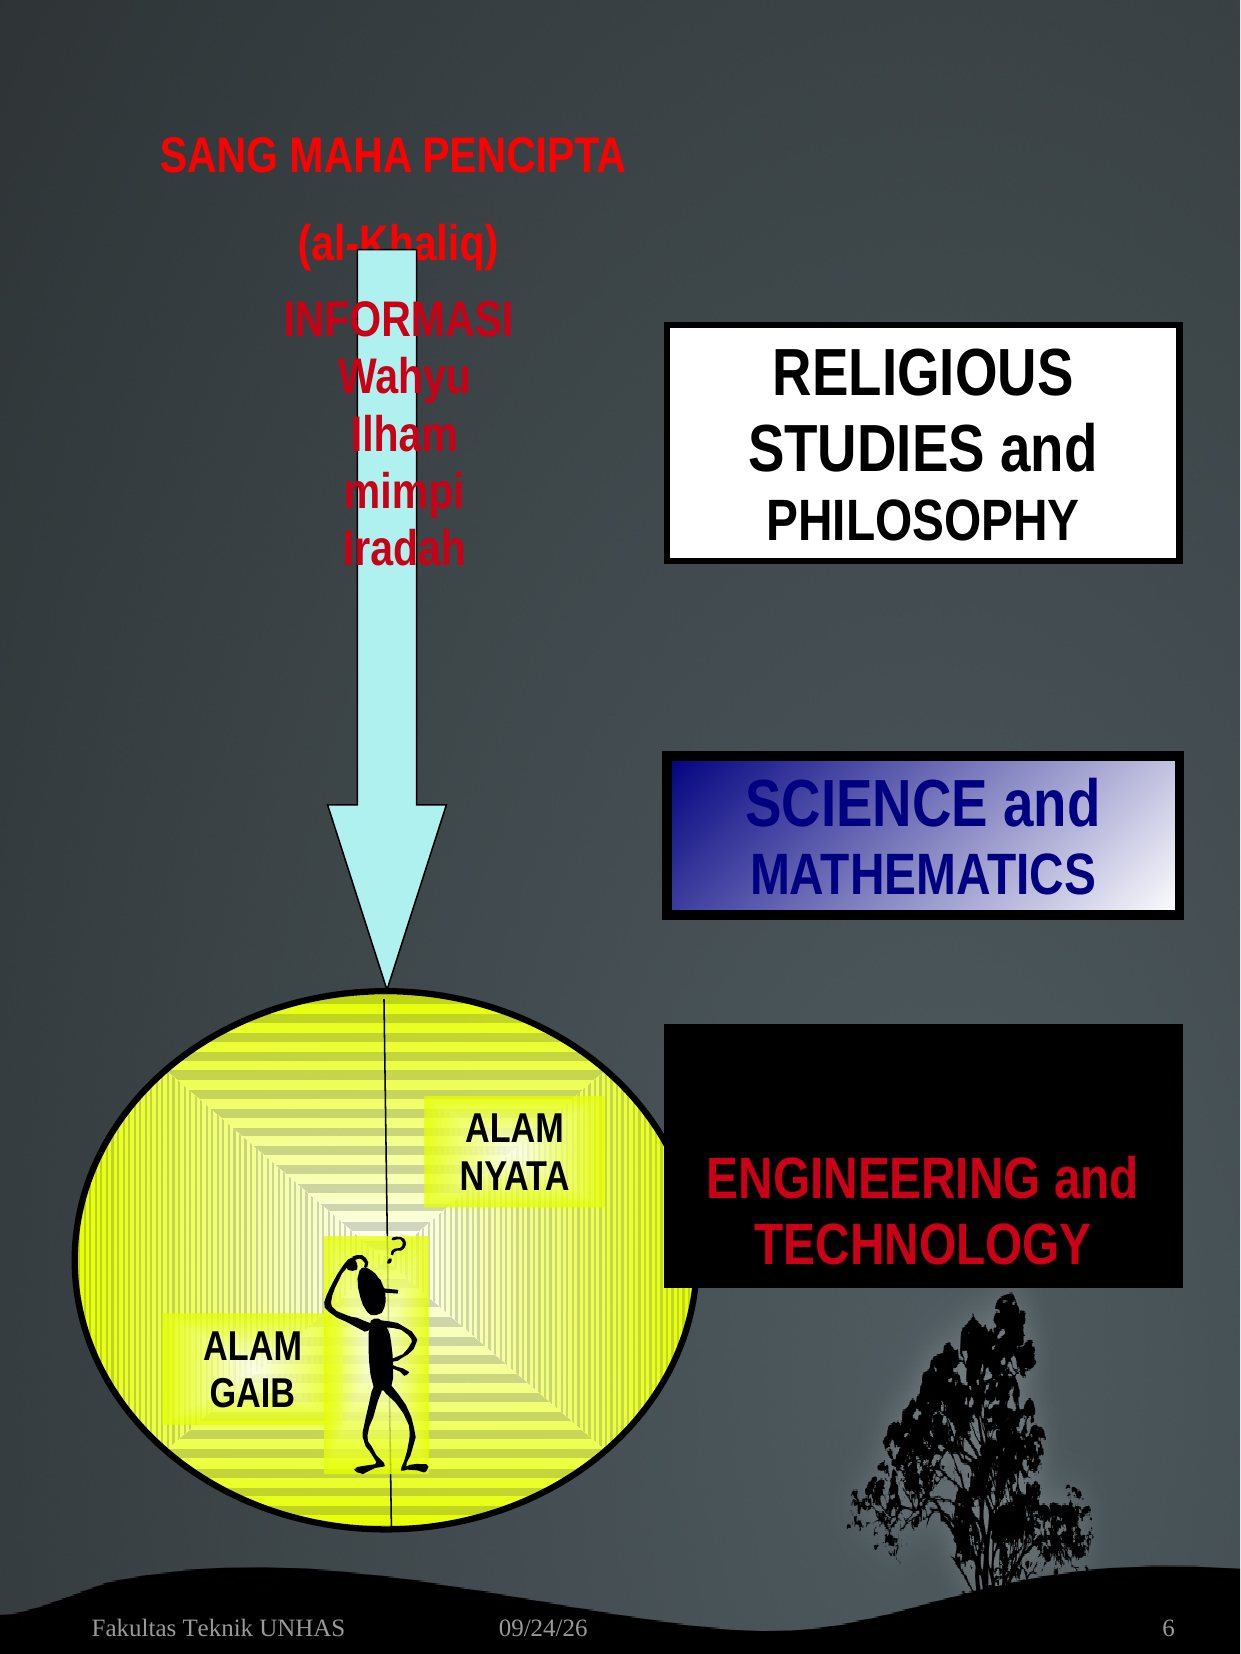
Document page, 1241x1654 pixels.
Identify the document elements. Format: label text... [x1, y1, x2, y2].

text_box [74, 991, 696, 1530]
picture [0, 0, 1241, 1654]
text_box [357, 249, 417, 282]
text_box SCIENCE and MATHEMATICS [666, 755, 1180, 915]
text_box ENGINEERING and TECHNOLOGY [666, 1027, 1180, 1285]
text_box RELIGIOUS STUDIES and PHILOSOPHY [666, 325, 1180, 561]
text_box INFORMASI Wahyu Ilham mimpi Iradah [177, 282, 621, 585]
text_box [327, 585, 447, 990]
text_box ALAM GAIB [162, 1313, 324, 1425]
text_box ALAM NYATA [424, 1096, 605, 1208]
text_box SANG MAHA PENCIPTA (al-Khaliq) [4, 117, 792, 279]
